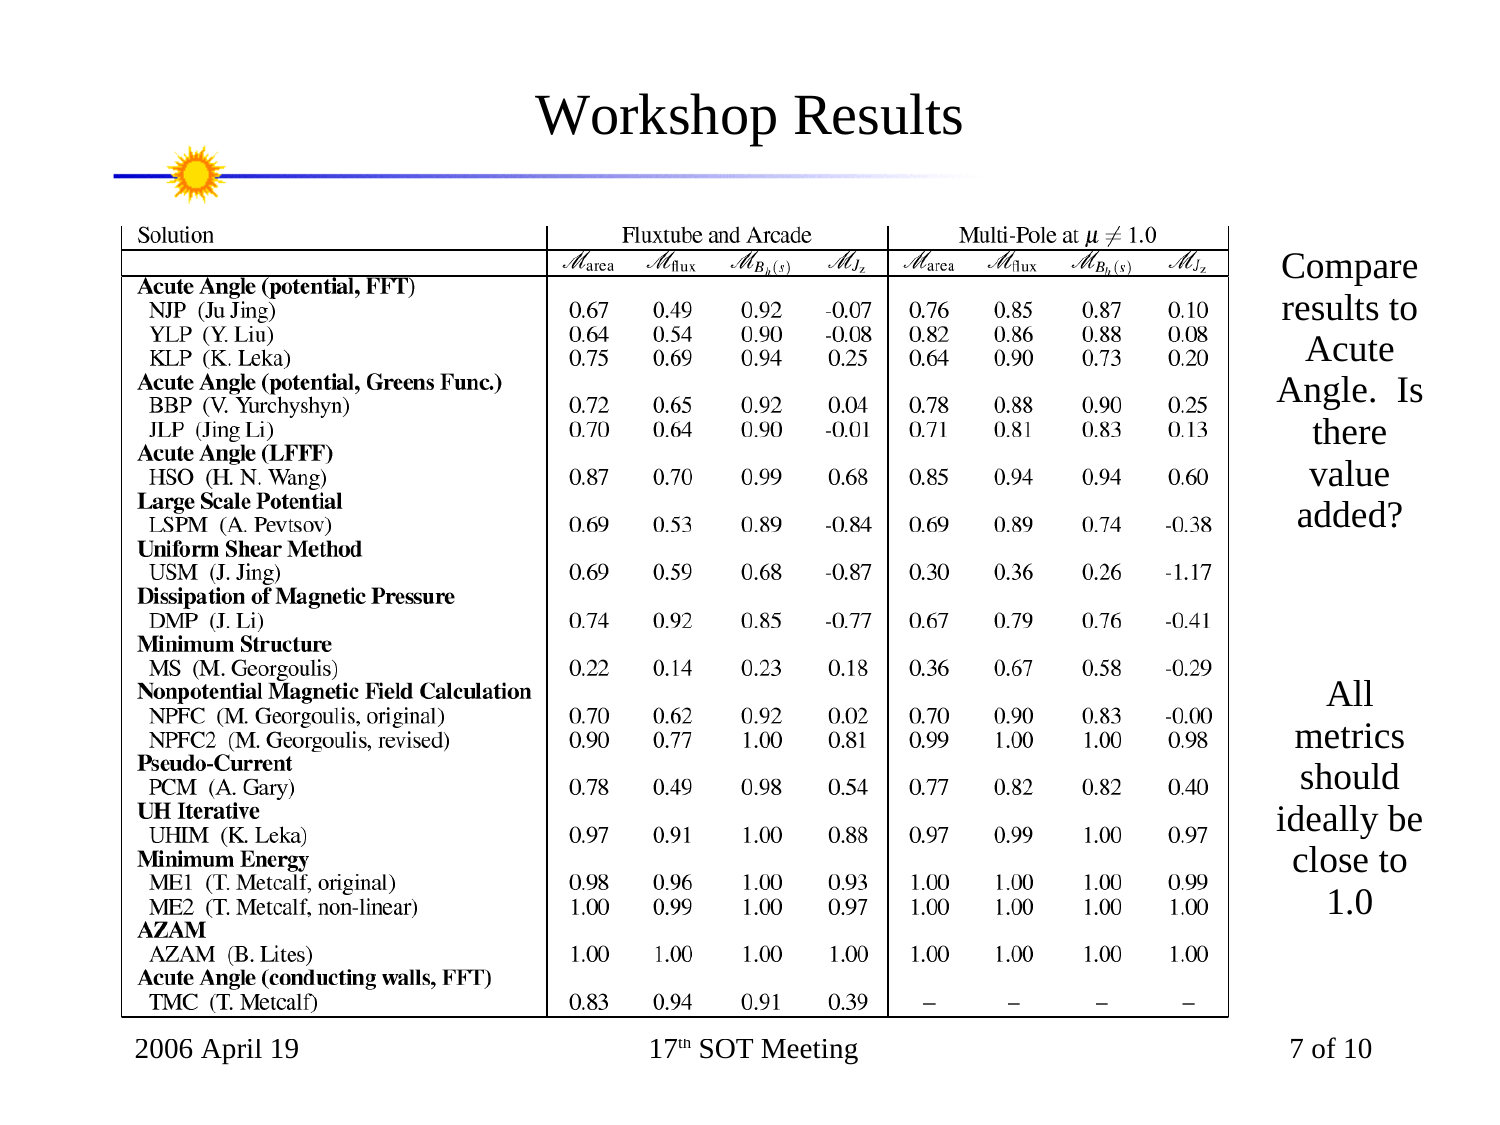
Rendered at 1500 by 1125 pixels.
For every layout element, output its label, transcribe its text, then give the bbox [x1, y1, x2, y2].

subtitle All metrics should ideally be close to 1.0 [1275, 672, 1426, 923]
title Workshop Results [112, 58, 1388, 172]
text_box Compare results to Acute Angle. Is there value added? [1275, 244, 1426, 536]
picture [106, 172, 1244, 1039]
